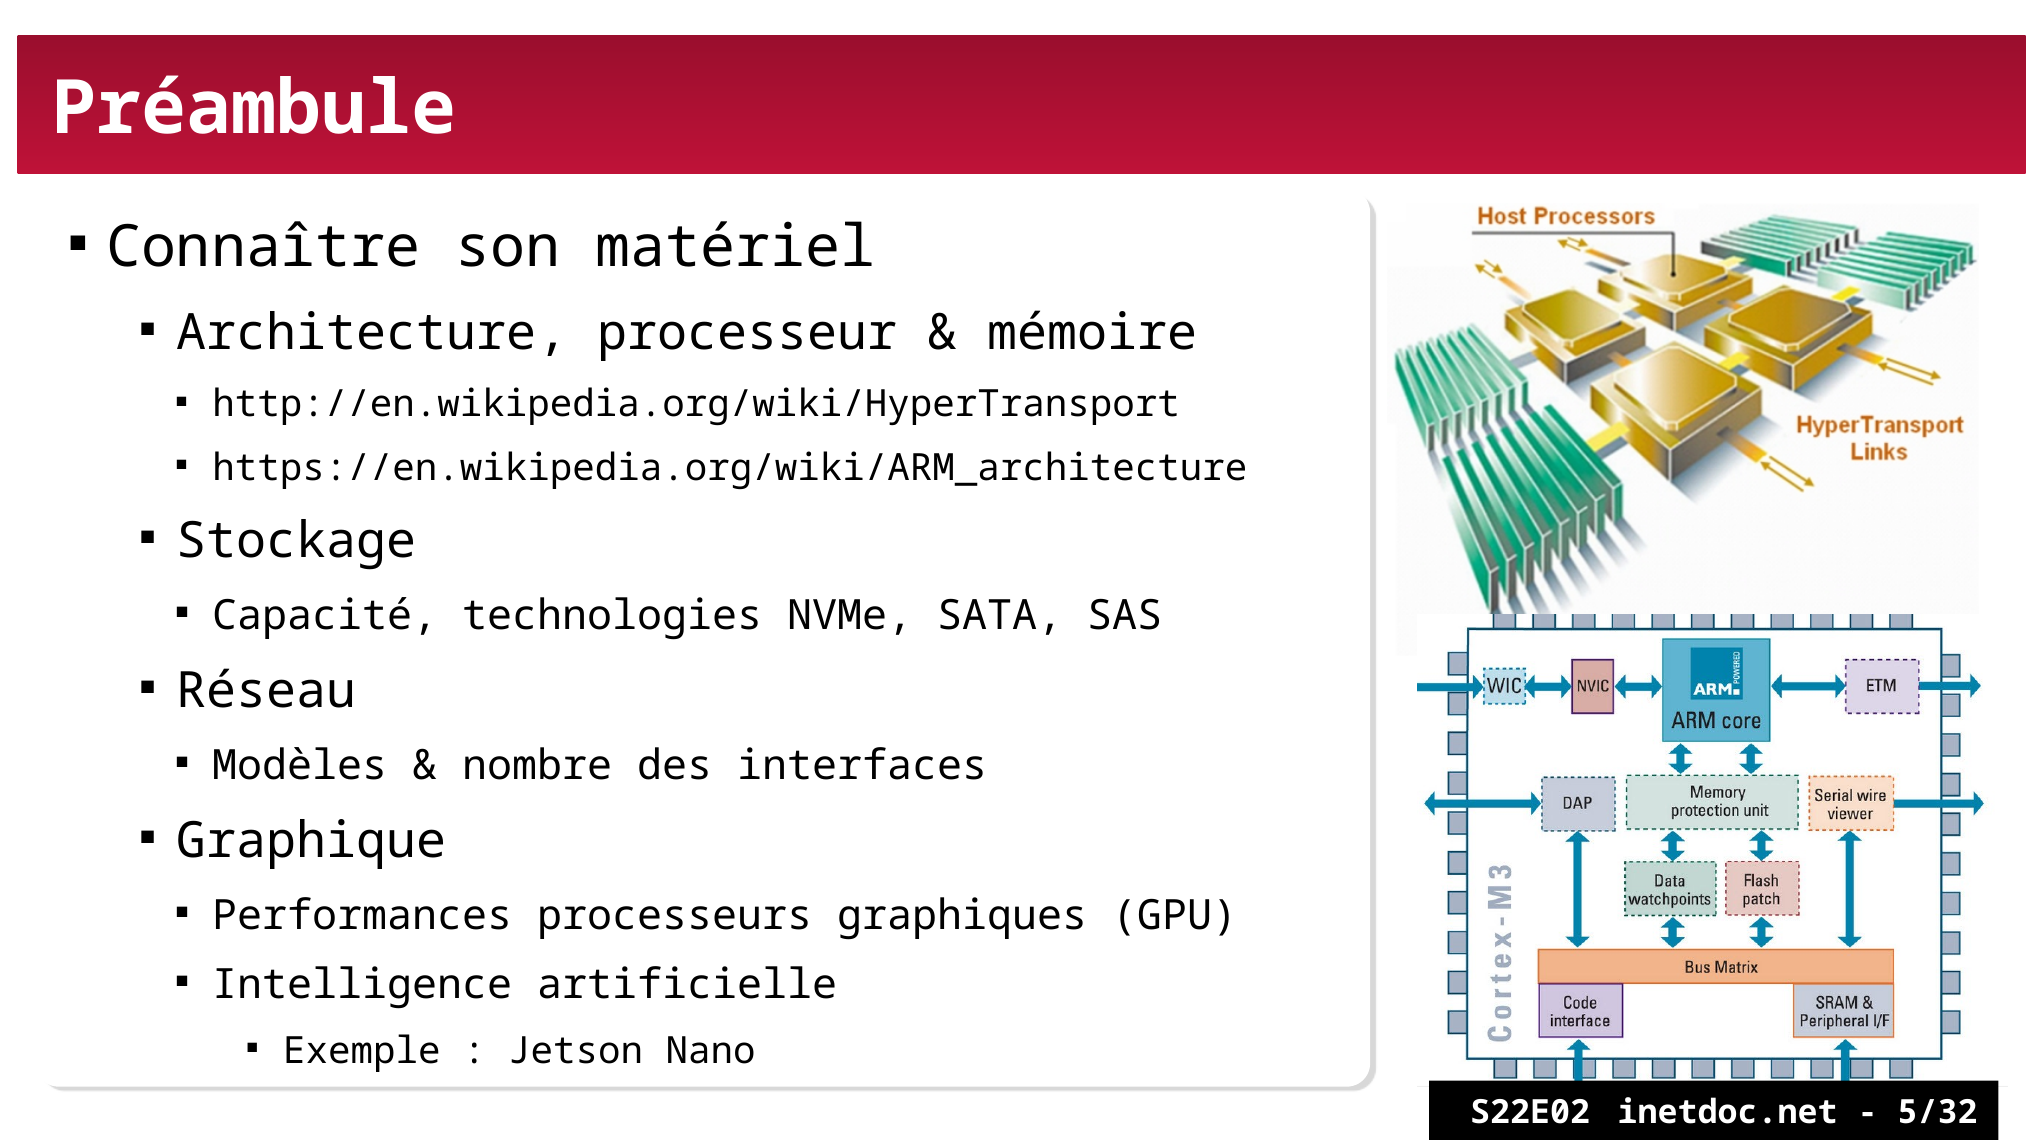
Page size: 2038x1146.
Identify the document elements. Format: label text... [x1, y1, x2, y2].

text_box Préambule [17, 35, 2026, 174]
picture [1387, 203, 2008, 1087]
text_box S22E02 inetdoc.net - 32/32 [1429, 1080, 1999, 1140]
text_box Connaître son matériel Architecture, processeur & mémoire http://en.wikipedia.org/wiki/HyperTransport https://en.wikipedia.org/wiki/ARM_architecture Stockage Capacité, technologies NVMe, SATA, SAS Réseau Modèles & nombre des interfaces Graphique Performances processeurs graphiques (GPU) Intelligence artificielle Exemple : Jetson Nano [35, 188, 1371, 1087]
